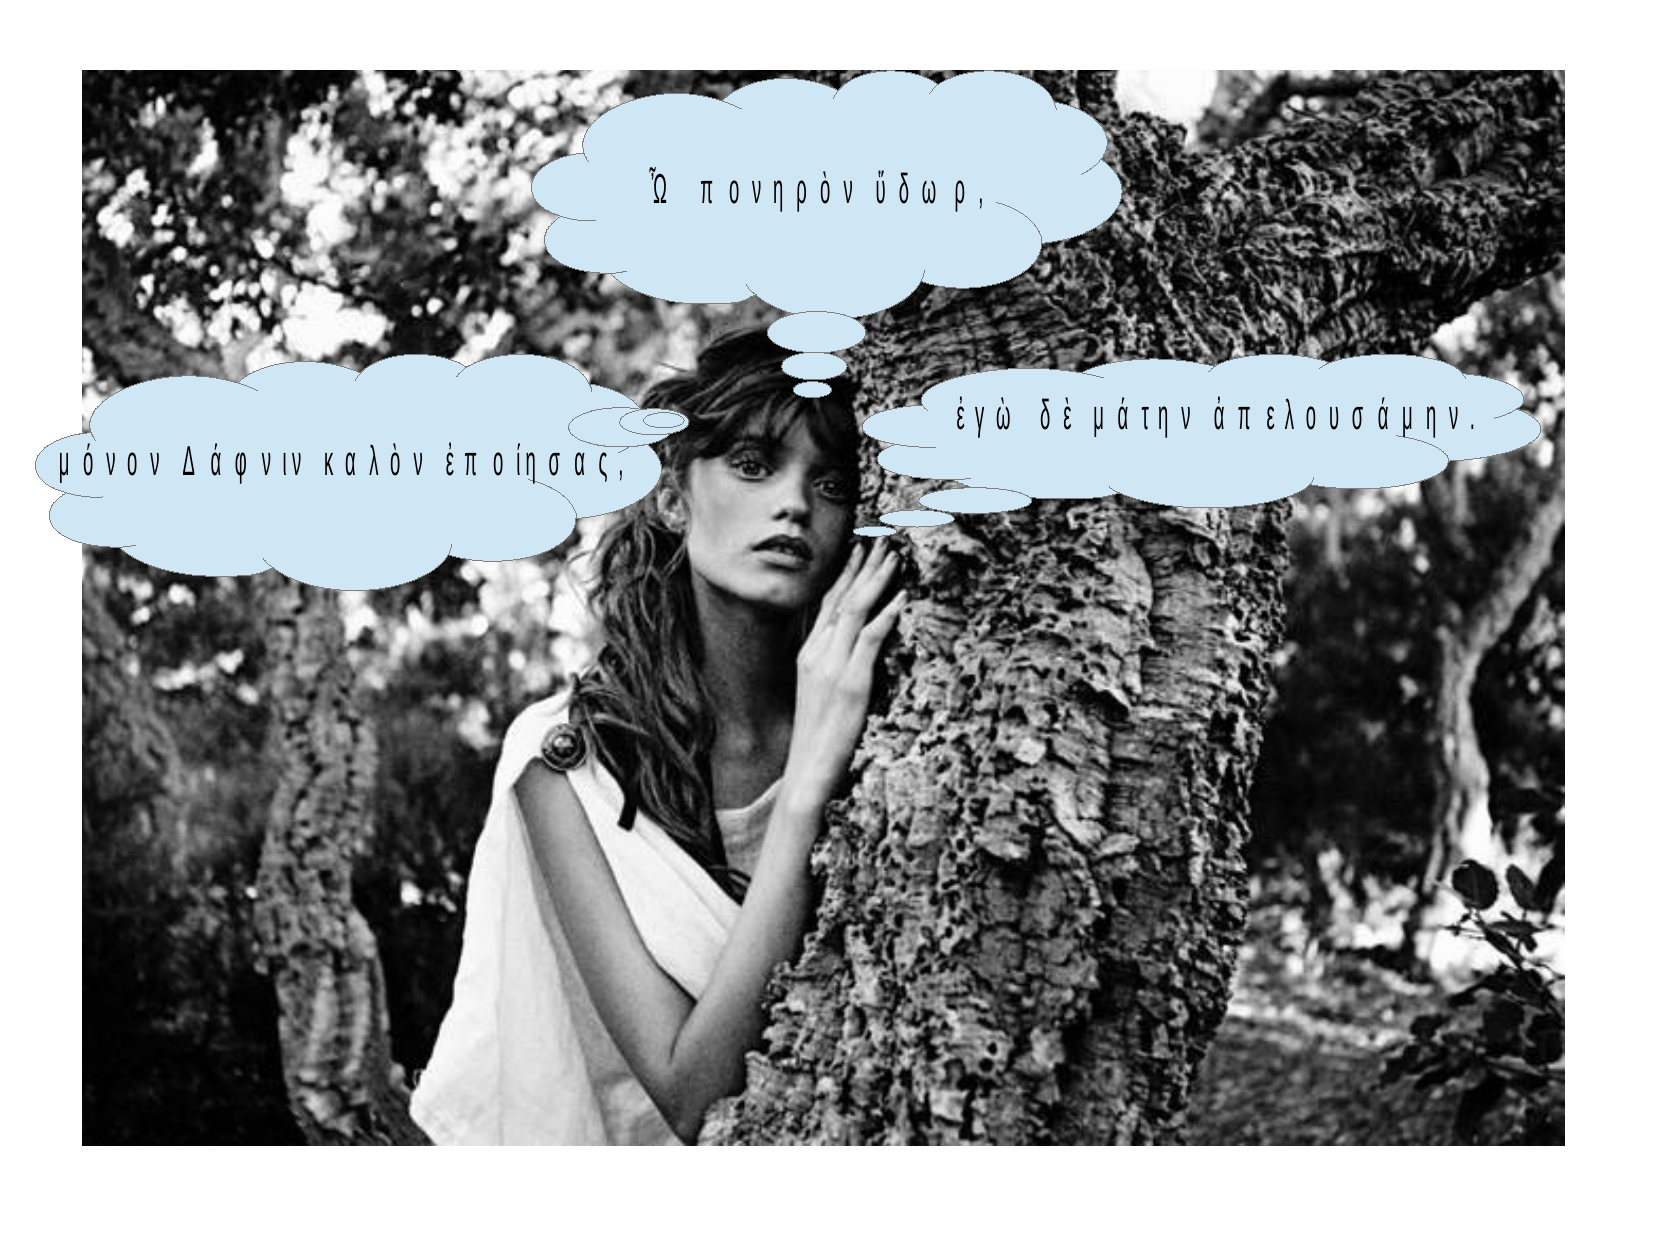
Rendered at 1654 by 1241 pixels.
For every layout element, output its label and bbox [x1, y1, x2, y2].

picture [896, 70, 983, 83]
text_box [862, 354, 1521, 437]
text_box [1005, 508, 1021, 512]
picture [59, 70, 1654, 1146]
text_box [66, 354, 690, 437]
text_box [128, 554, 540, 591]
text_box [35, 439, 59, 491]
text_box [793, 381, 832, 398]
text_box [531, 70, 1109, 380]
text_box [923, 282, 1003, 289]
text_box [49, 497, 59, 533]
